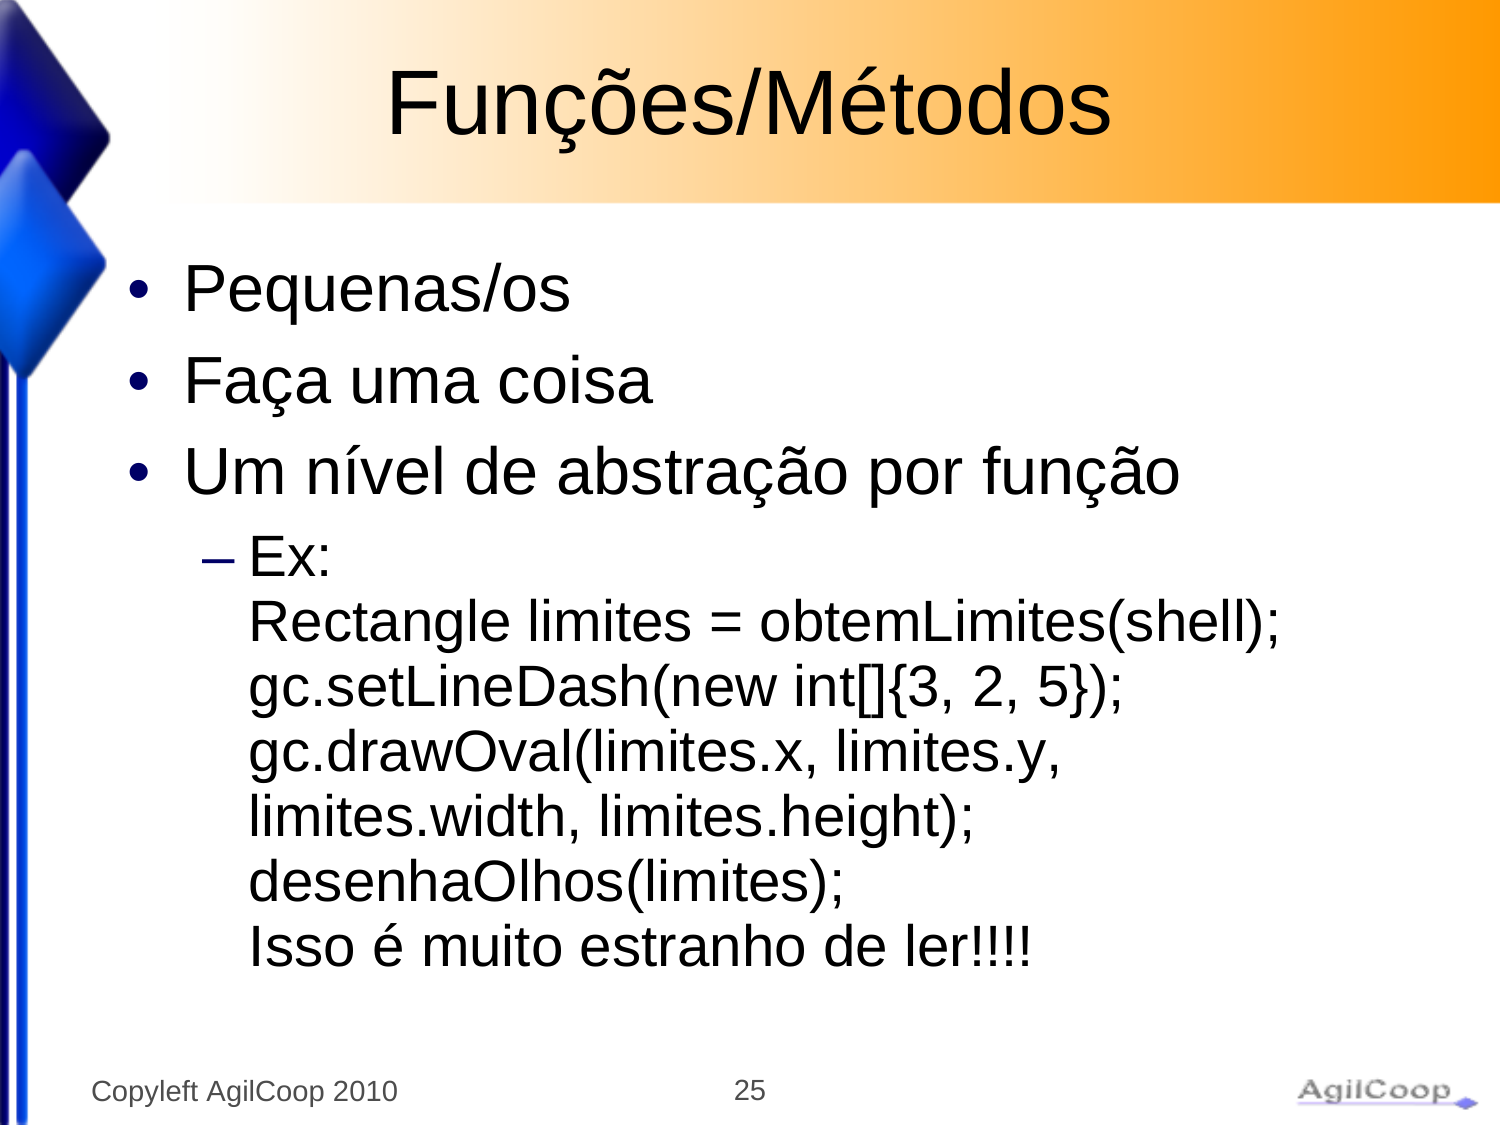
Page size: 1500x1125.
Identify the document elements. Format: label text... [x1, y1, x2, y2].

picture [0, 0, 1500, 1125]
list Pequenas/os Faça uma coisa Um nível de abstração por função Ex: Rectangle limites = obtemLimites(shell); gc.setLineDash(new int[]{3, 2, 5}); gc.drawOval(limites.x, limites.y, limites.width, limites.height); desenhaOlhos(limites); Isso é muito estranho de ler!!!! [112, 243, 1426, 1007]
title Funções/Métodos [75, 8, 1426, 197]
